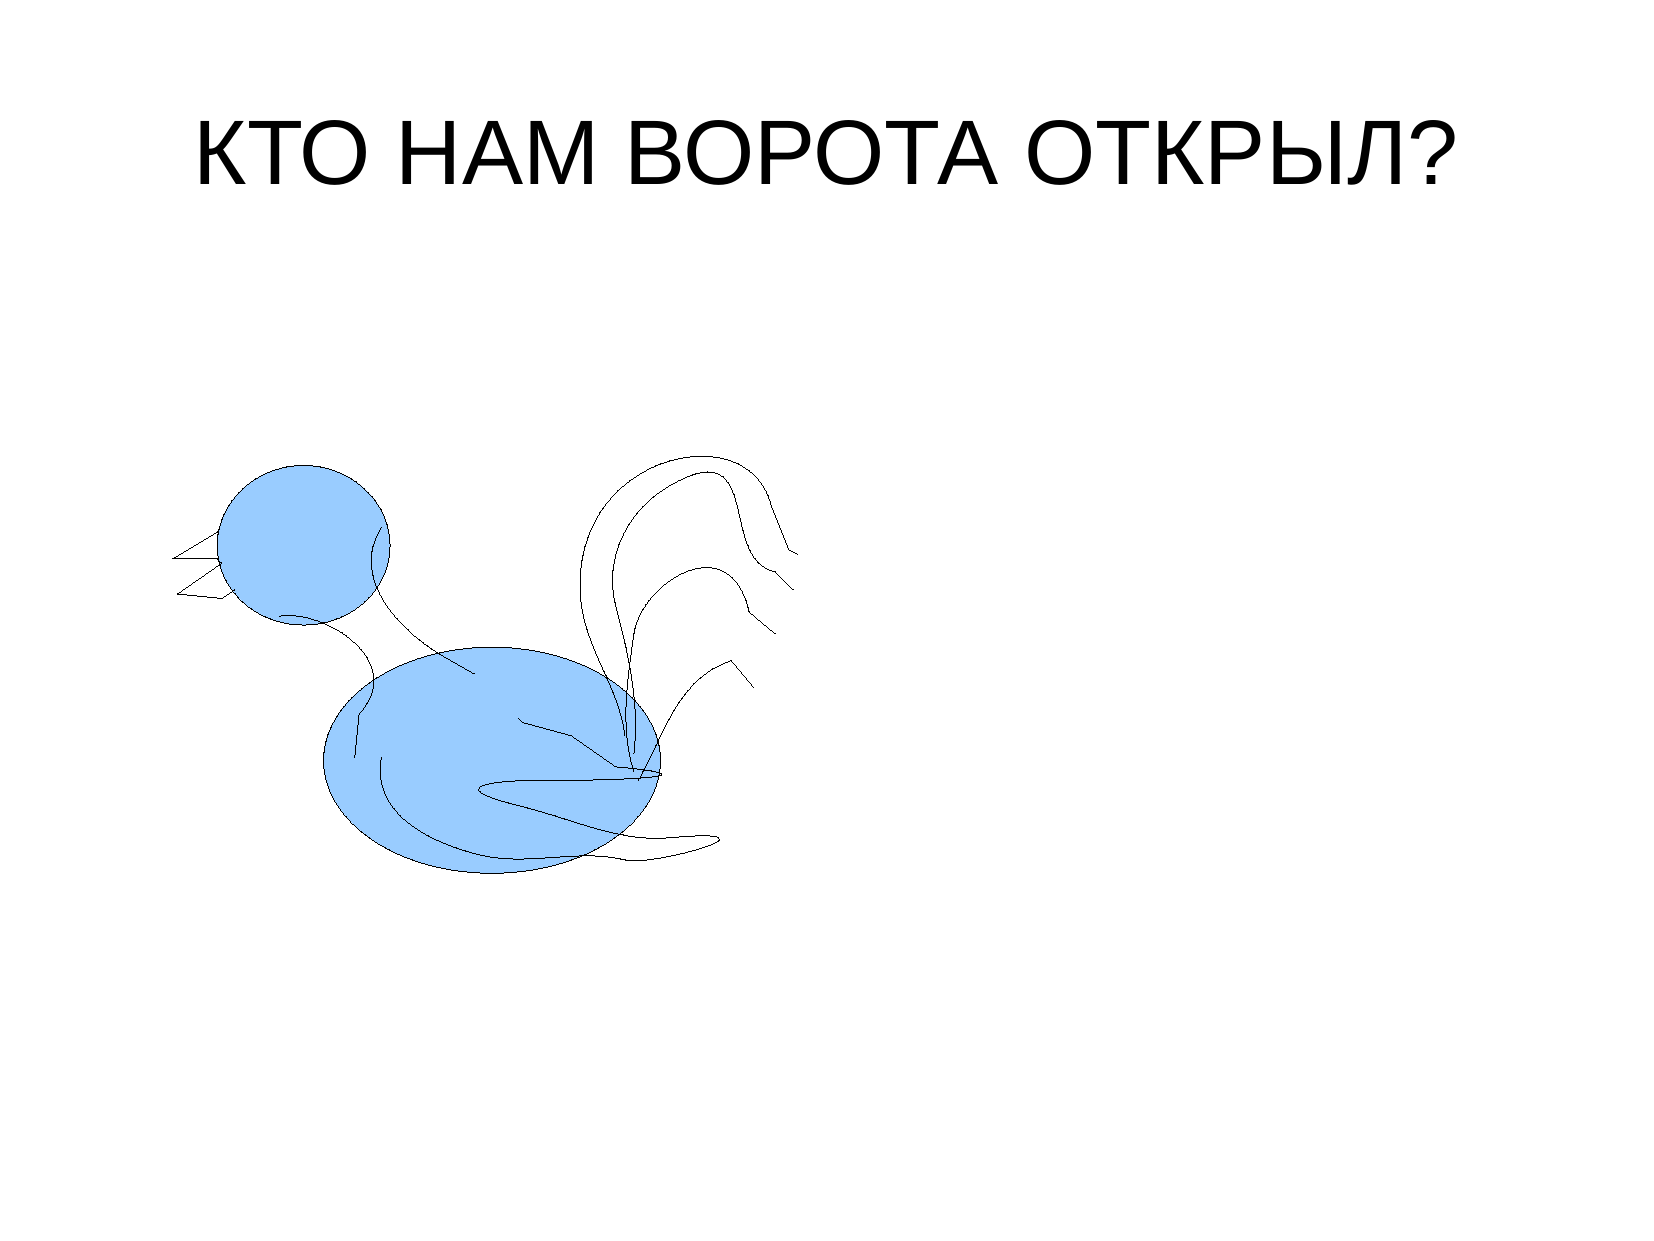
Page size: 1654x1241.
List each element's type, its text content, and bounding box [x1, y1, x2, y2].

text_box [217, 465, 391, 626]
text_box [323, 647, 661, 874]
title КТО НАМ ВОРОТА ОТКРЫЛ? [82, 49, 1571, 257]
